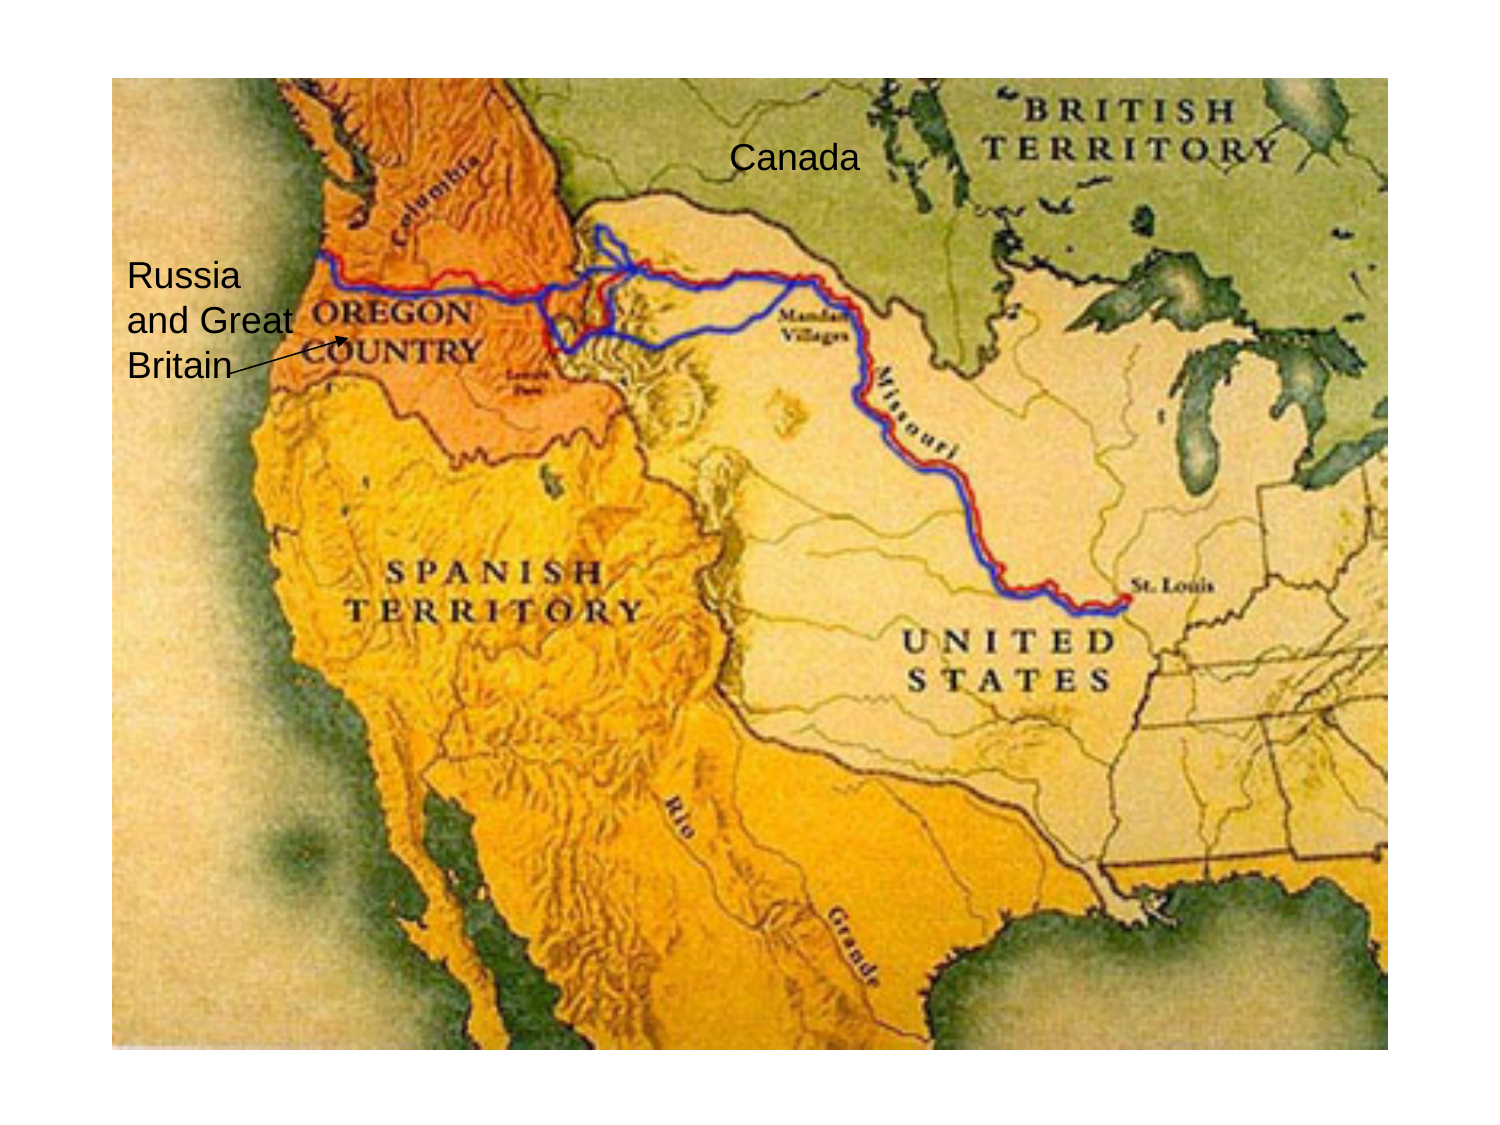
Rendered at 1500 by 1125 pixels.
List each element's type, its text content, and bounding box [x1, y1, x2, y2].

picture [112, 78, 1388, 1051]
text_box Russia and Great Britain [112, 243, 313, 394]
text_box Canada [714, 125, 877, 186]
